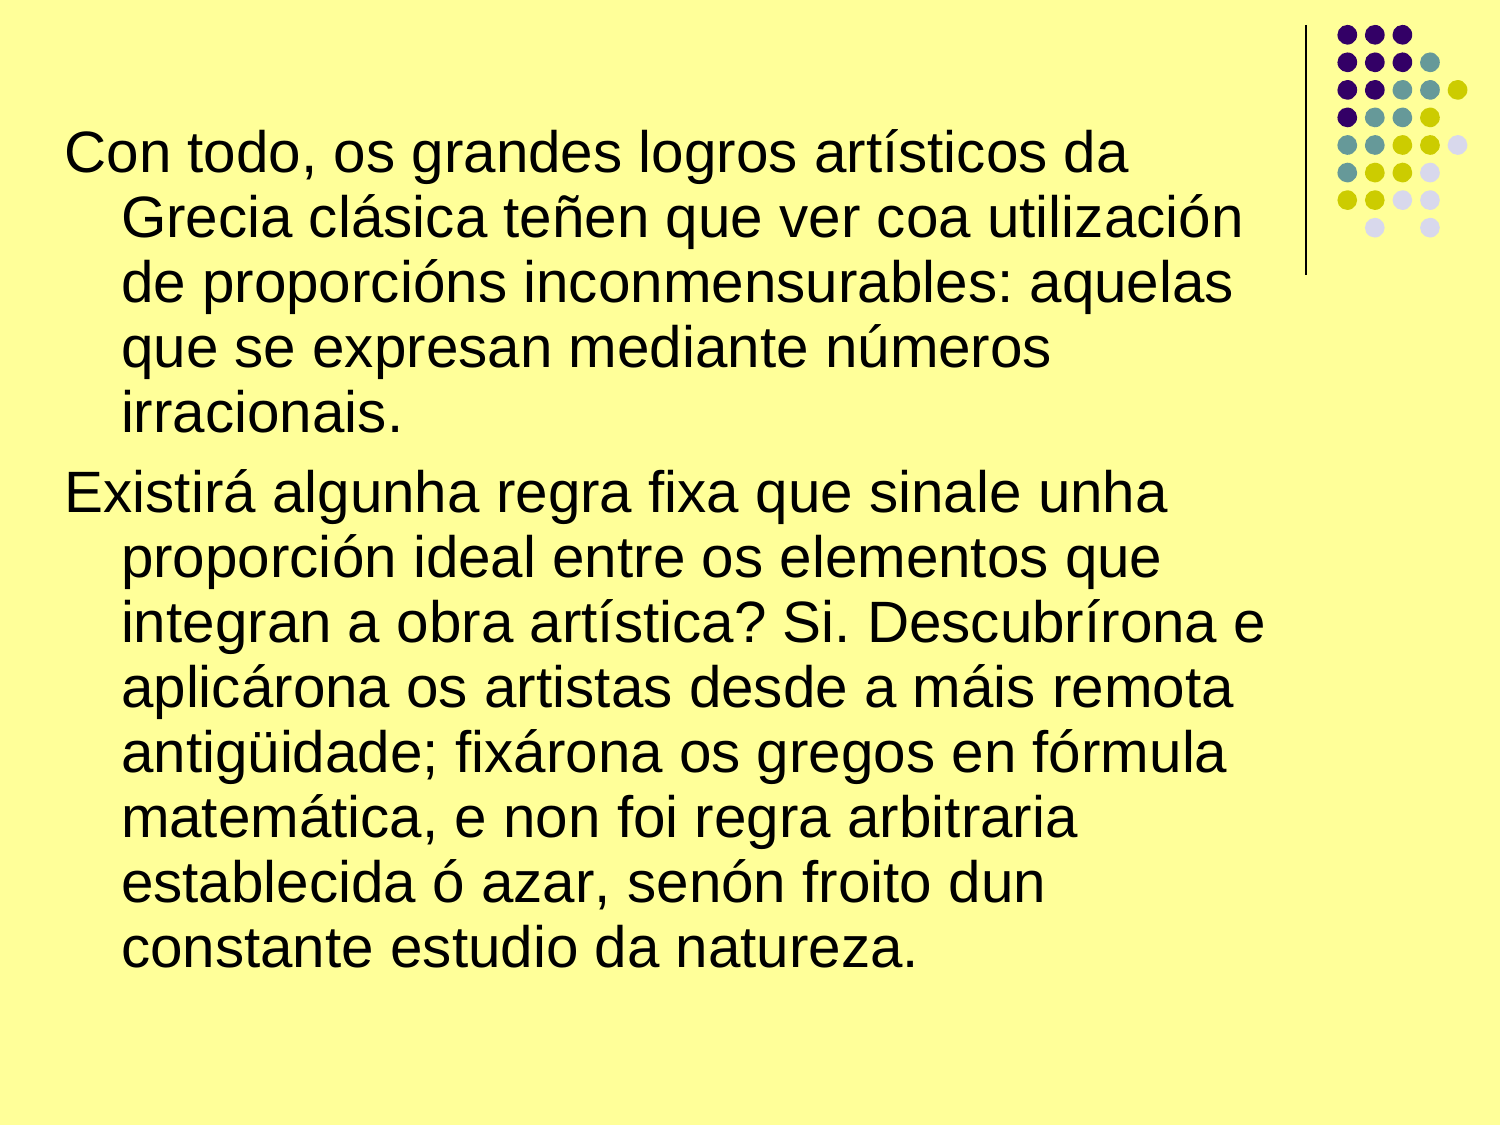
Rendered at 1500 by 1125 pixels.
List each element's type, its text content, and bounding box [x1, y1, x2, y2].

list Con todo, os grandes logros artísticos da Grecia clásica teñen que ver coa utilización de proporcións inconmensurables: aquelas que se expresan mediante números irracionais. Existirá algunha regra fixa que sinale unha proporción ideal entre os elementos que integran a obra artística? Si. Descubrírona e aplicárona os artistas desde a máis remota antigüidade; fixárona os gregos en fórmula matemática, e non foi regra arbitraria establecida ó azar, senón froito dun constante estudio da natureza. [50, 112, 1313, 1064]
